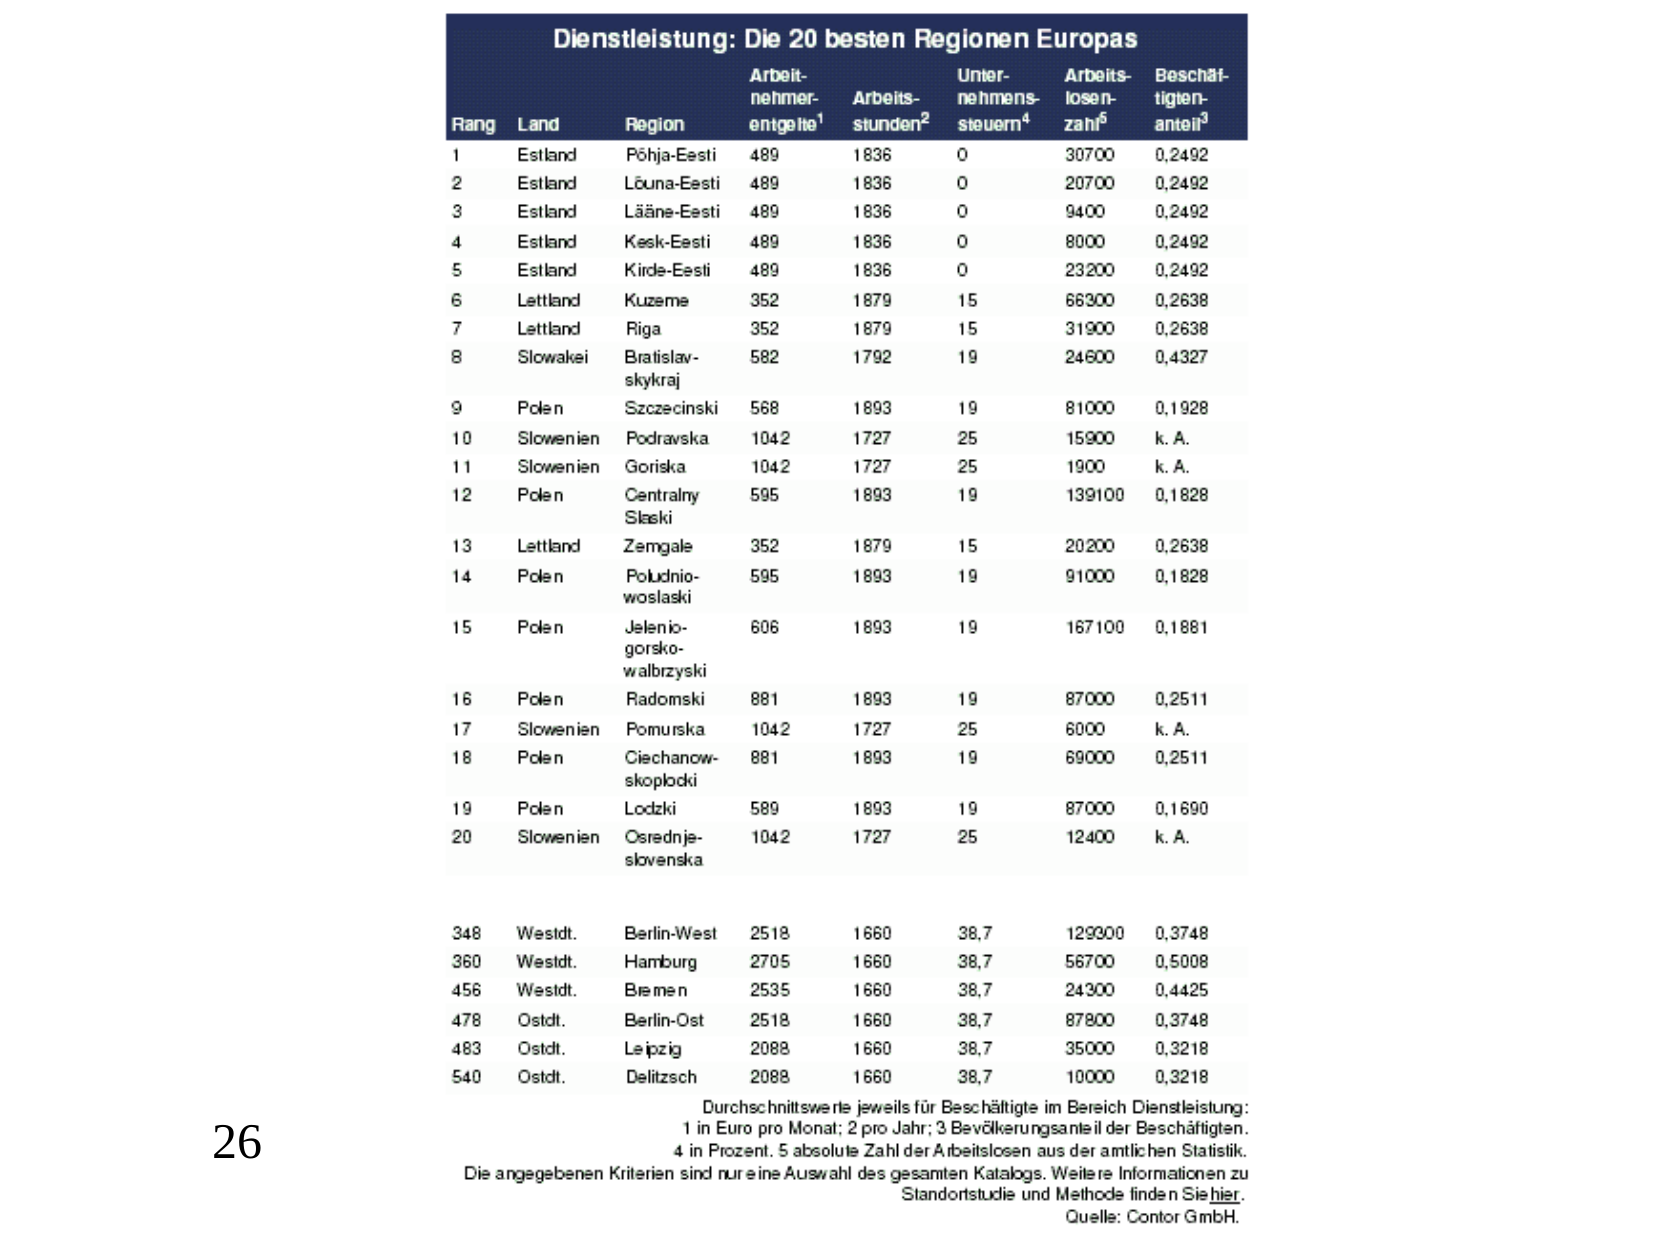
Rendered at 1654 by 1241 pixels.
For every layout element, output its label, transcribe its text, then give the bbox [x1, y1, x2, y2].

text_box <Nummer> [213, 1108, 423, 1169]
picture [437, 0, 1252, 1229]
